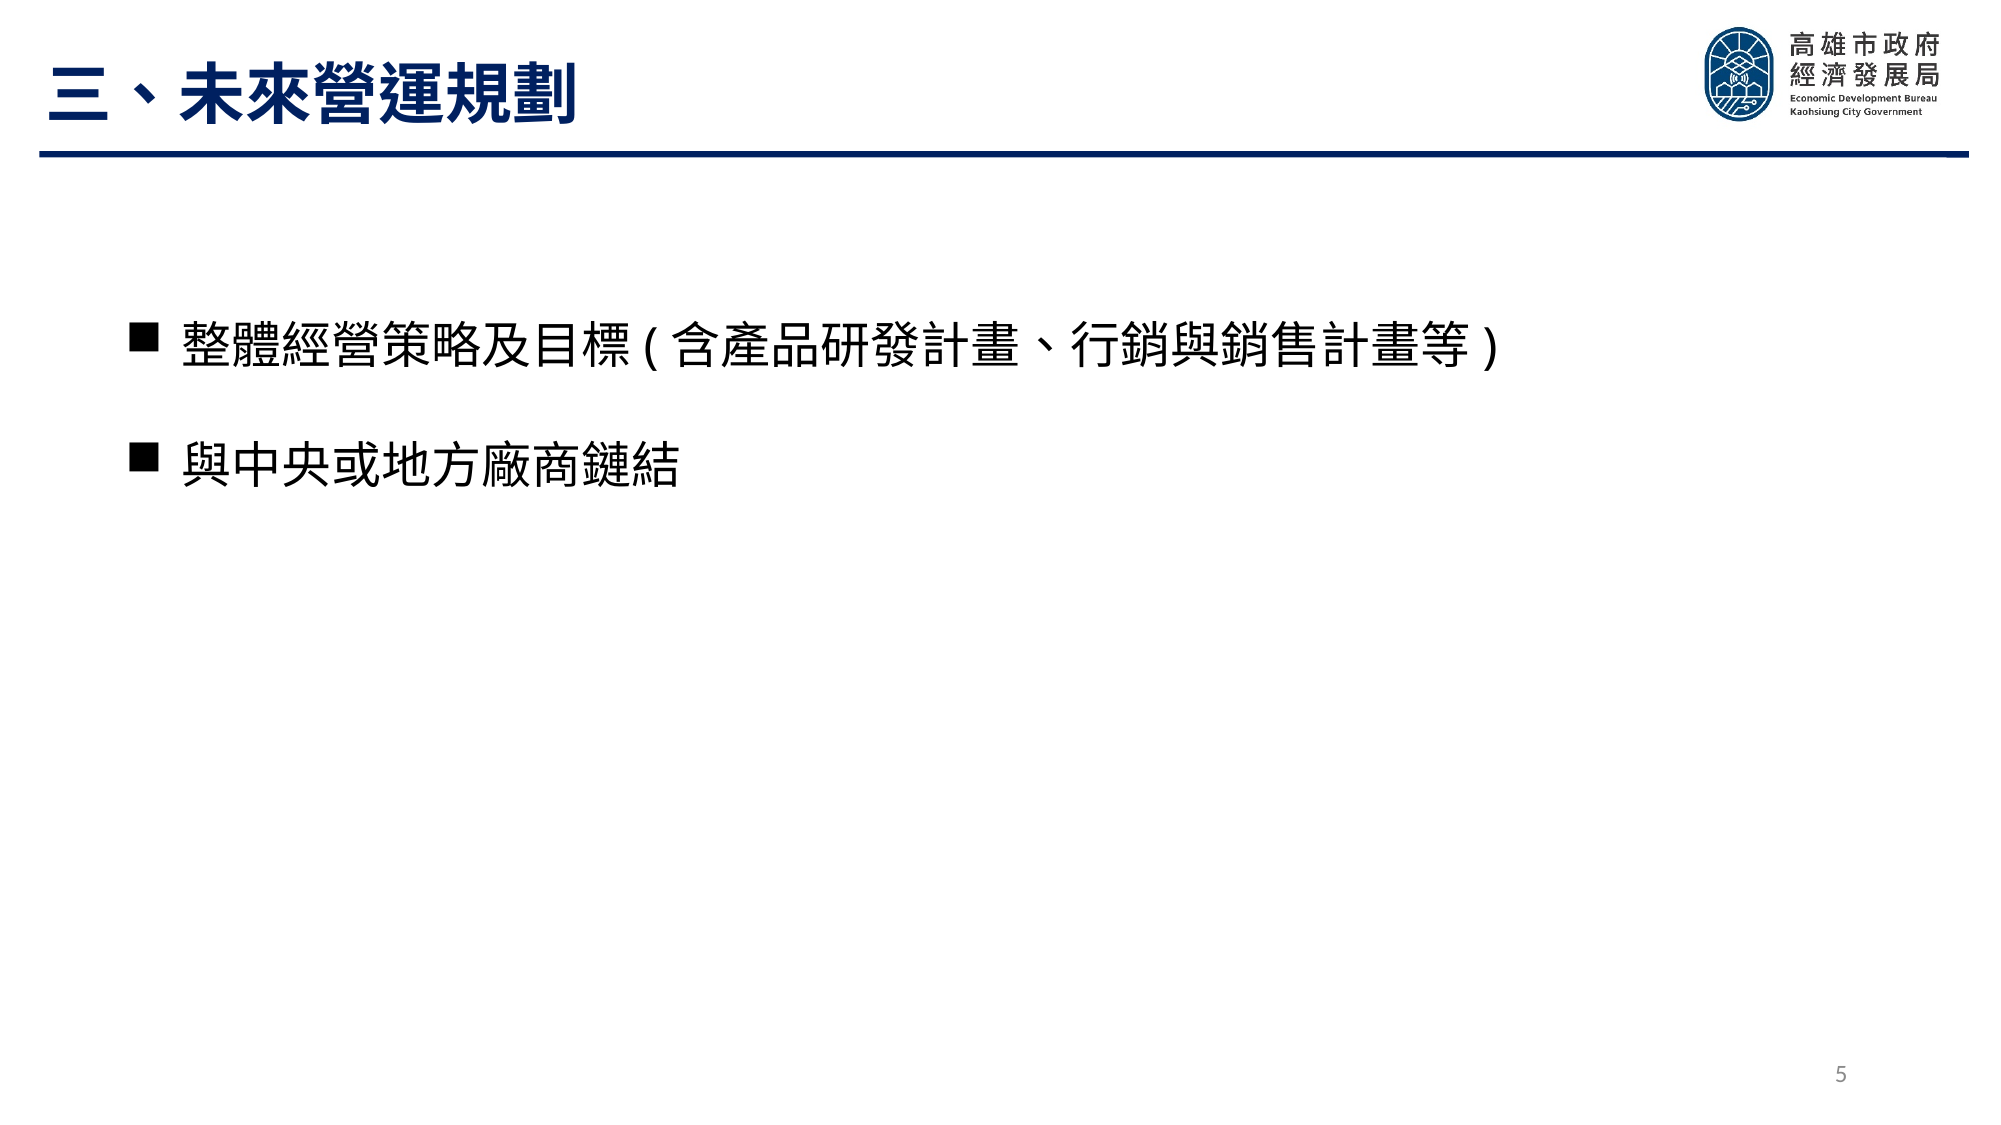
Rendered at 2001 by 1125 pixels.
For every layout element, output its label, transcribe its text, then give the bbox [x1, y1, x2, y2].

picture [1662, 7, 1969, 148]
slide_number <編號> [1412, 1042, 1863, 1103]
text_box 三、未來營運規劃 [29, 16, 1978, 168]
text_box 整體經營策略及目標(含產品研發計畫、行銷與銷售計畫等) 與中央或地方廠商鏈結 [110, 246, 1762, 681]
